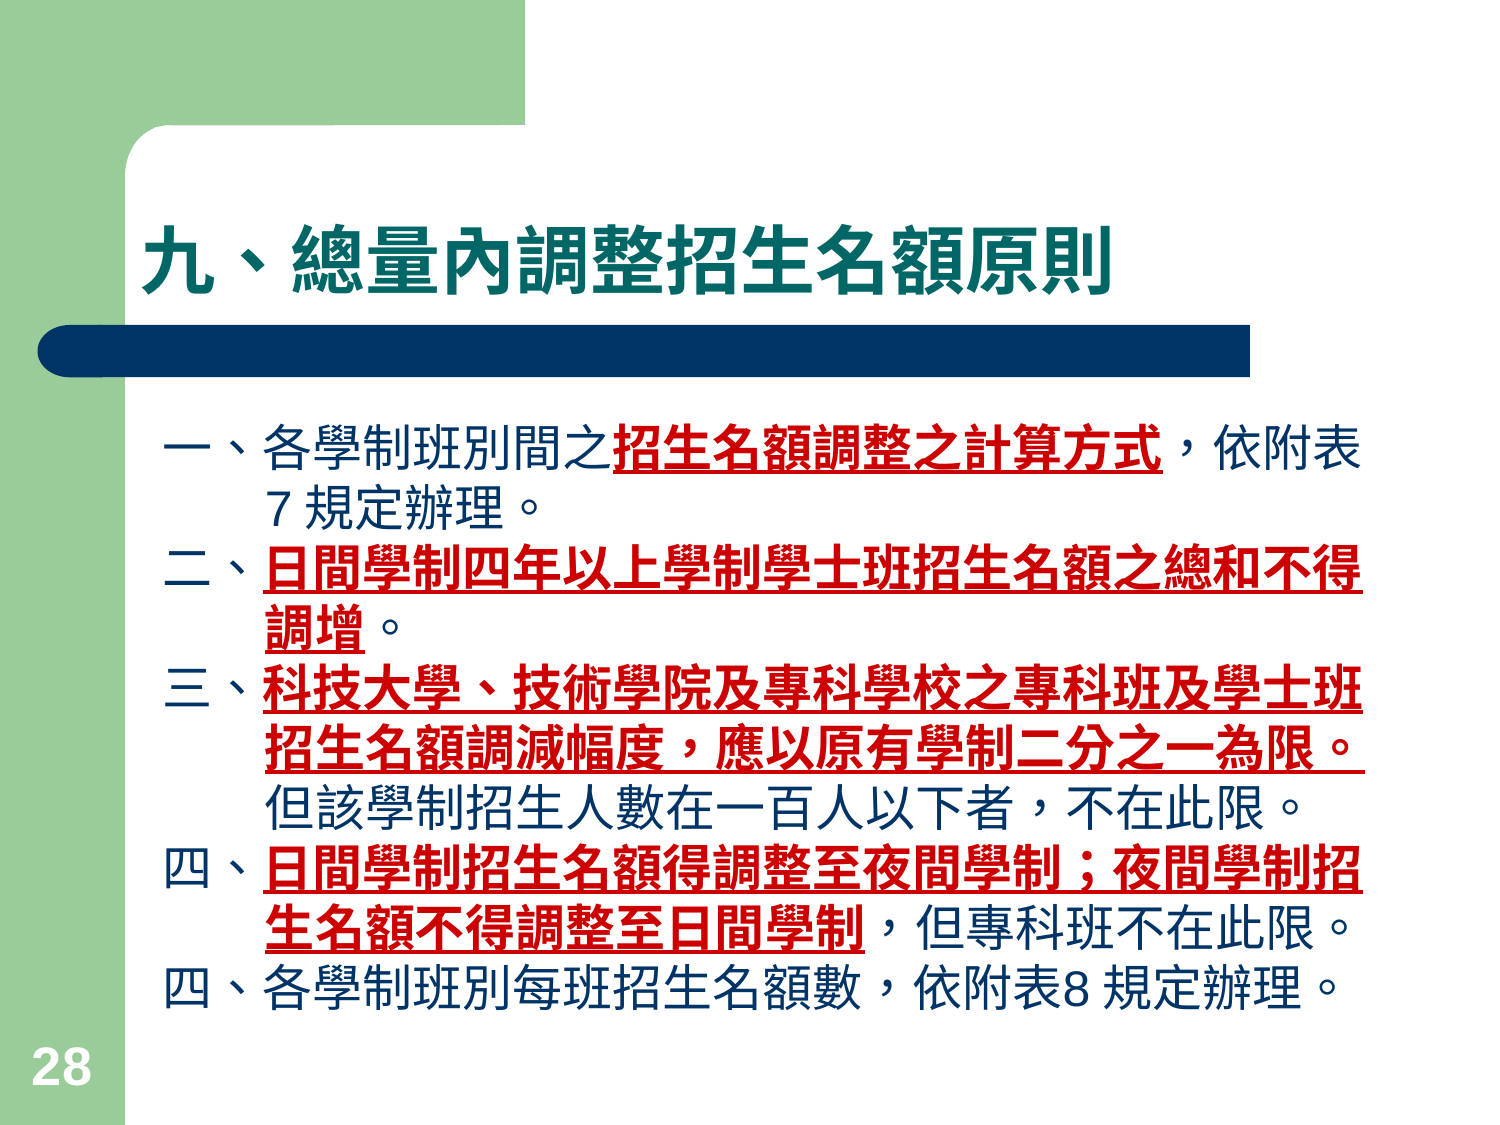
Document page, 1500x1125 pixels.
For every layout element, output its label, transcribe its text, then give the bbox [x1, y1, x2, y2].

text_box 一、各學制班別間之招生名額調整之計算方式，依附表7規定辦理。 二、日間學制四年以上學制學士班招生名額之總和不得調增。 三、科技大學、技術學院及專科學校之專科班及學士班招生名額調減幅度，應以原有學制二分之一為限。但該學制招生人數在一百人以下者，不在此限。 四、日間學制招生名額得調整至夜間學制；夜間學制招生名額不得調整至日間學制，但專科班不在此限。 四、各學制班別每班招生名額數，依附表8規定辦理。 [147, 408, 1388, 1023]
title 九、總量內調整招生名額原則 [125, 125, 1426, 313]
text_box [13, 1023, 111, 1105]
